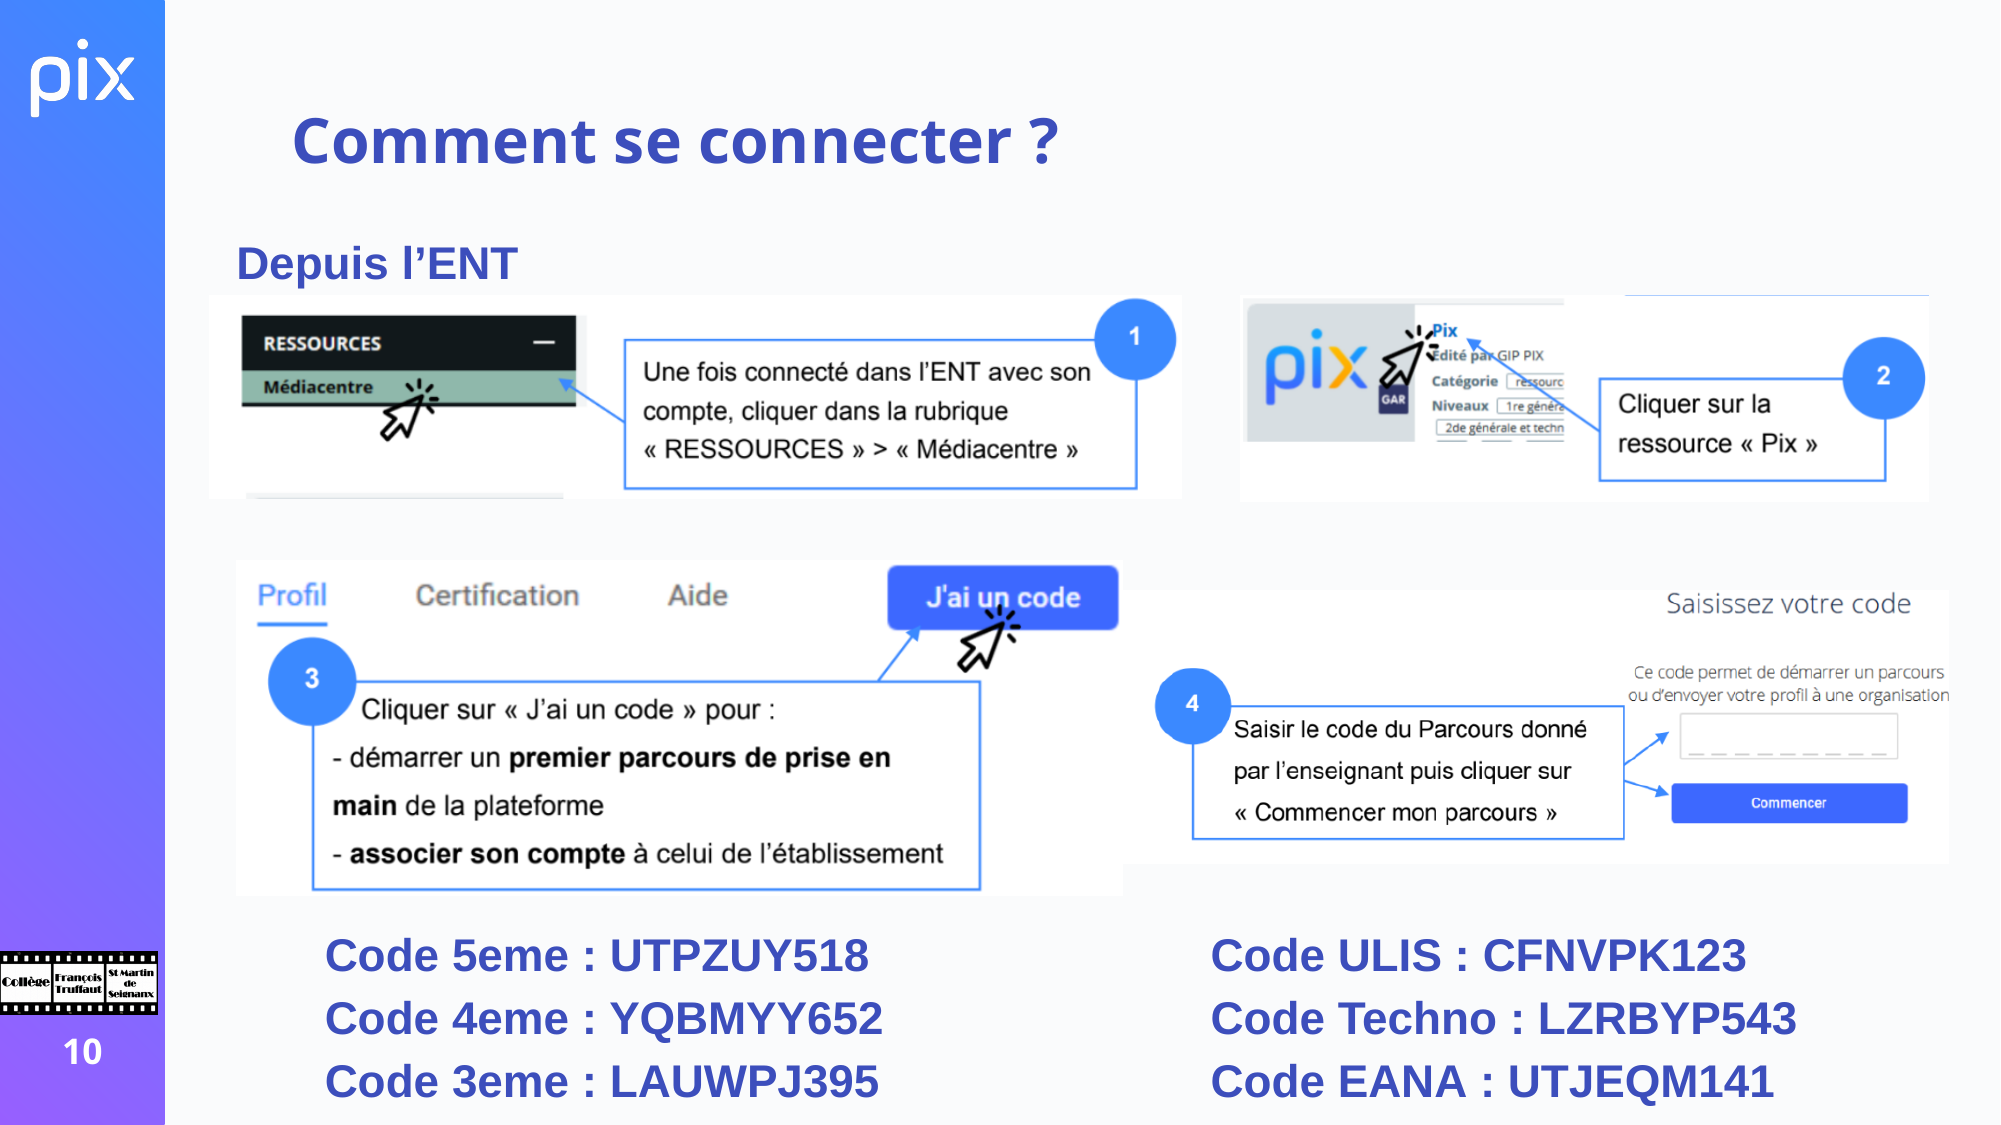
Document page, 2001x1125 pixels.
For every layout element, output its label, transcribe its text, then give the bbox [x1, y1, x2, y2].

picture [209, 295, 1182, 499]
slide_number <numéro> [22, 1015, 143, 1101]
title Comment se connecter ? [291, 58, 1793, 194]
picture [236, 560, 1949, 896]
picture [1240, 295, 1929, 502]
title Depuis l’ENT [236, 193, 1738, 312]
title Code 5eme : UTPZUY518 Code ULIS : CFNVPK123 Code 4eme : YQBMYY652 Code Techno : LZRBYP543 Code 3eme : LAUWPJ395 Code EANA : UTJEQM141 [324, 885, 1827, 1123]
picture [0, 951, 158, 1015]
picture [28, 36, 137, 120]
